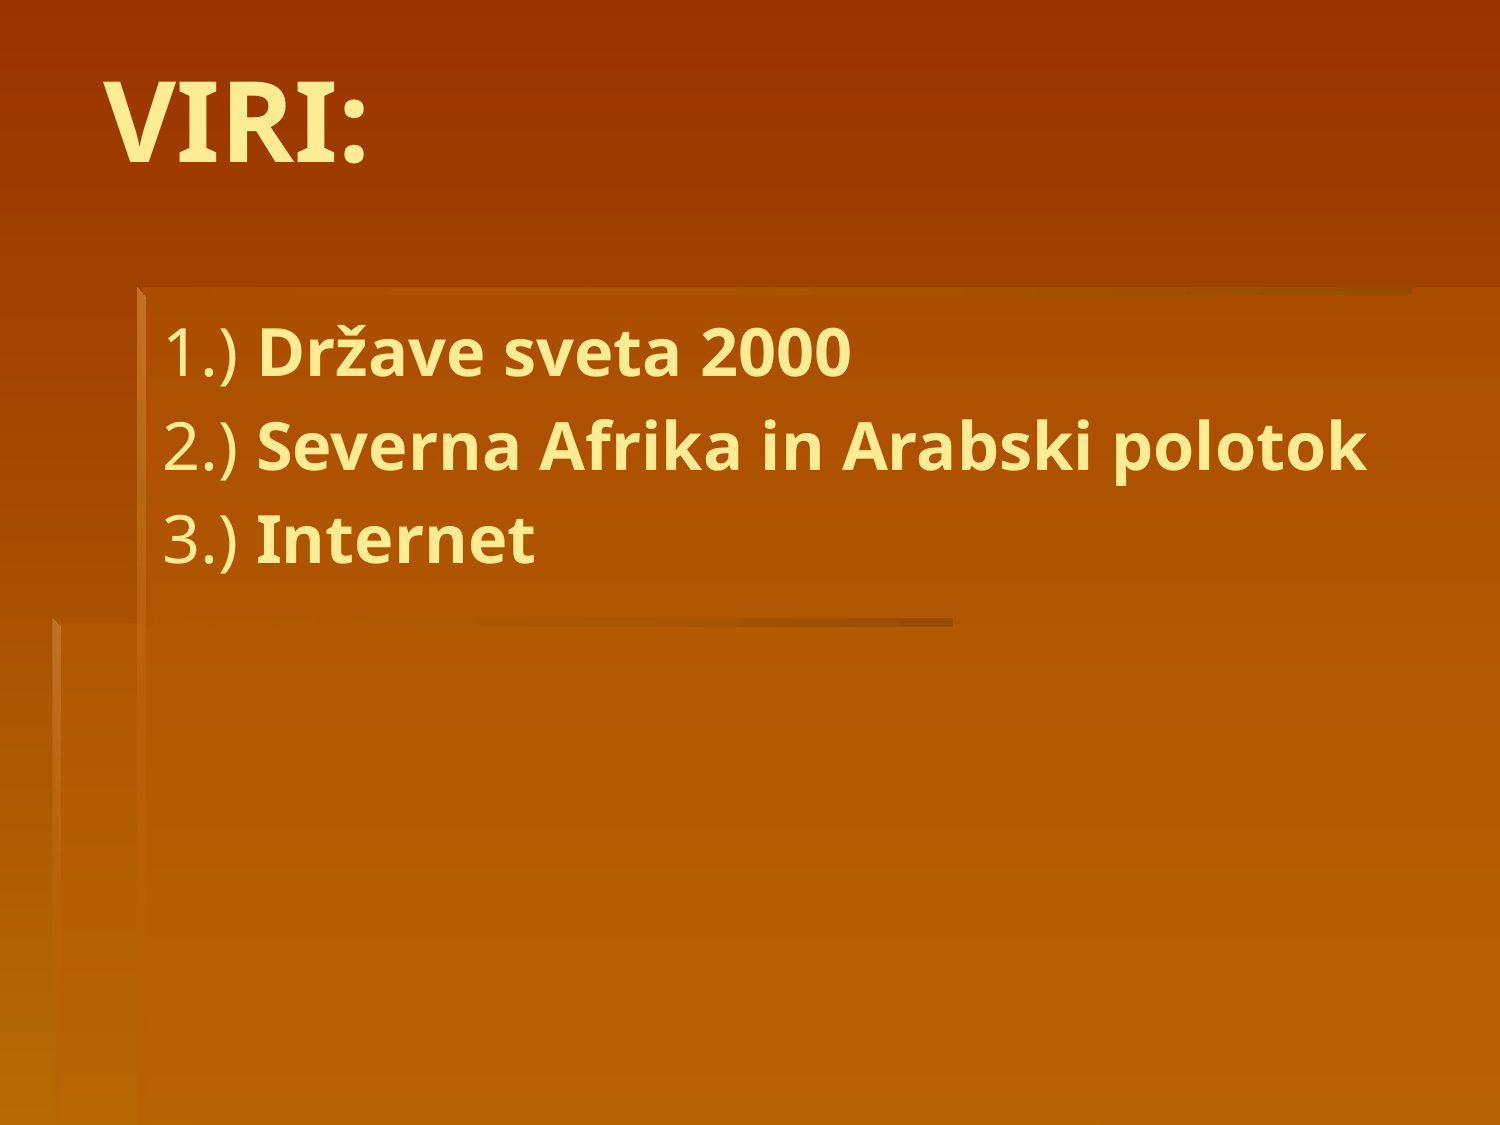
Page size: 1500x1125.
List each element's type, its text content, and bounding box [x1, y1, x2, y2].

subtitle 1.) Države sveta 2000 2.) Severna Afrika in Arabski polotok 3.) Internet [147, 302, 1421, 832]
title VIRI: [88, 42, 1364, 328]
